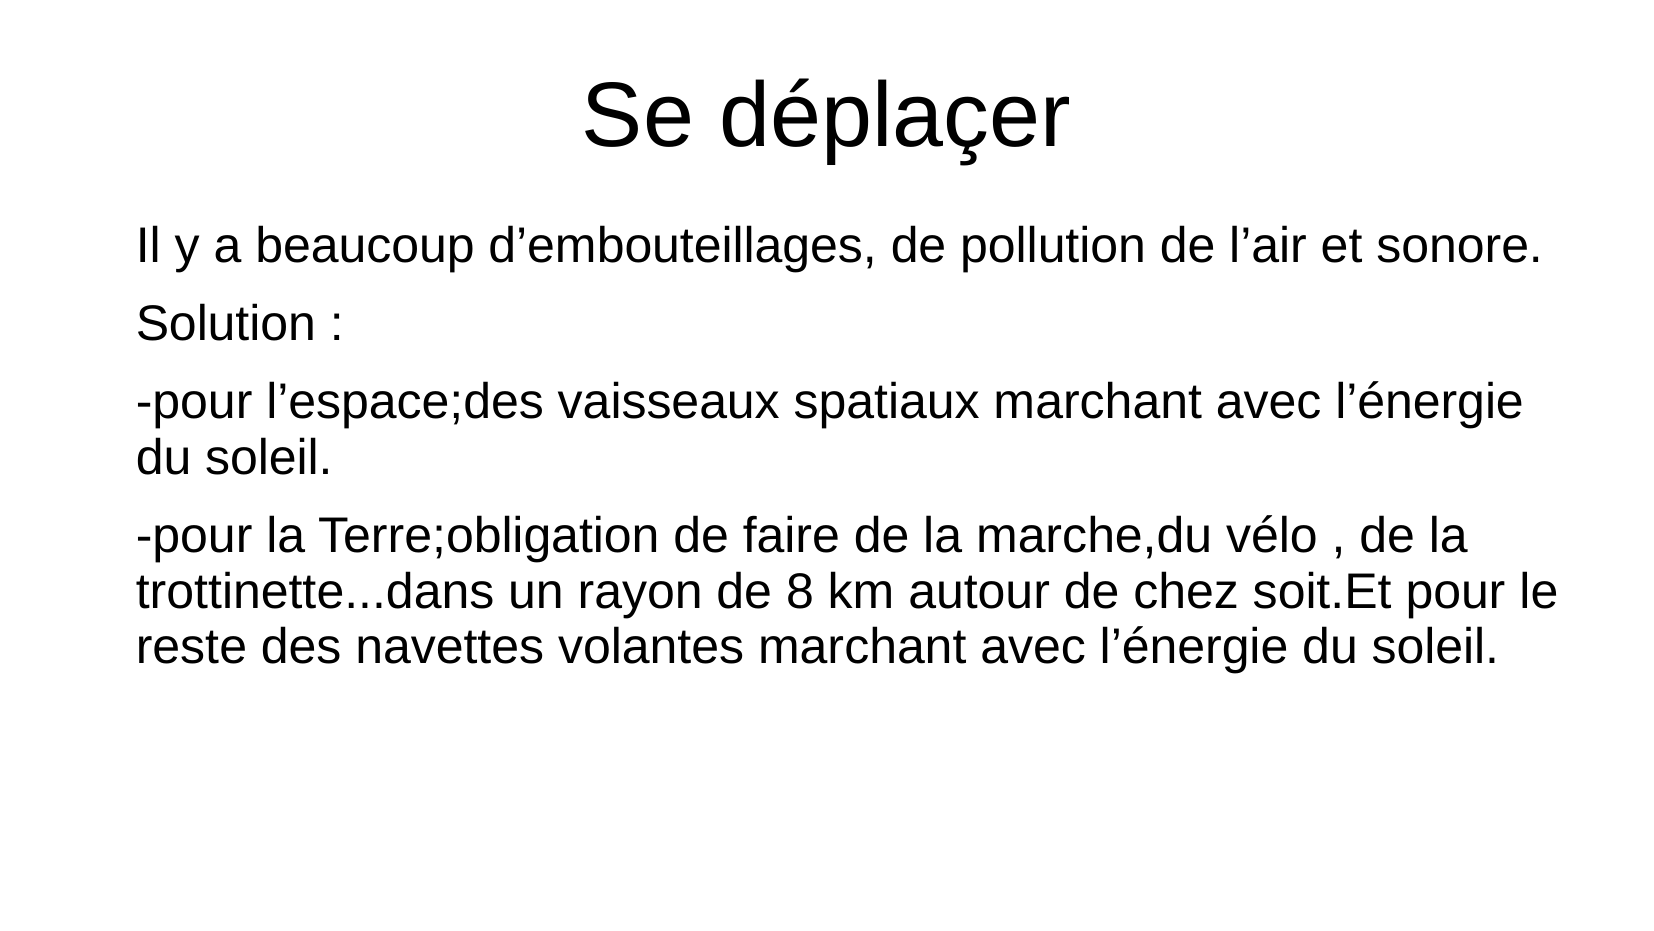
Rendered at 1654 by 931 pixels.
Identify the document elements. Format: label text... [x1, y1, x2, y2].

list Il y a beaucoup d’embouteillages, de pollution de l’air et sonore. Solution : -pour l’espace;des vaisseaux spatiaux marchant avec l’énergie du soleil. -pour la Terre;obligation de faire de la marche,du vélo , de la trottinette...dans un rayon de 8 km autour de chez soit.Et pour le reste des navettes volantes marchant avec l’énergie du soleil. [82, 217, 1571, 758]
title Se déplaçer [82, 37, 1571, 193]
